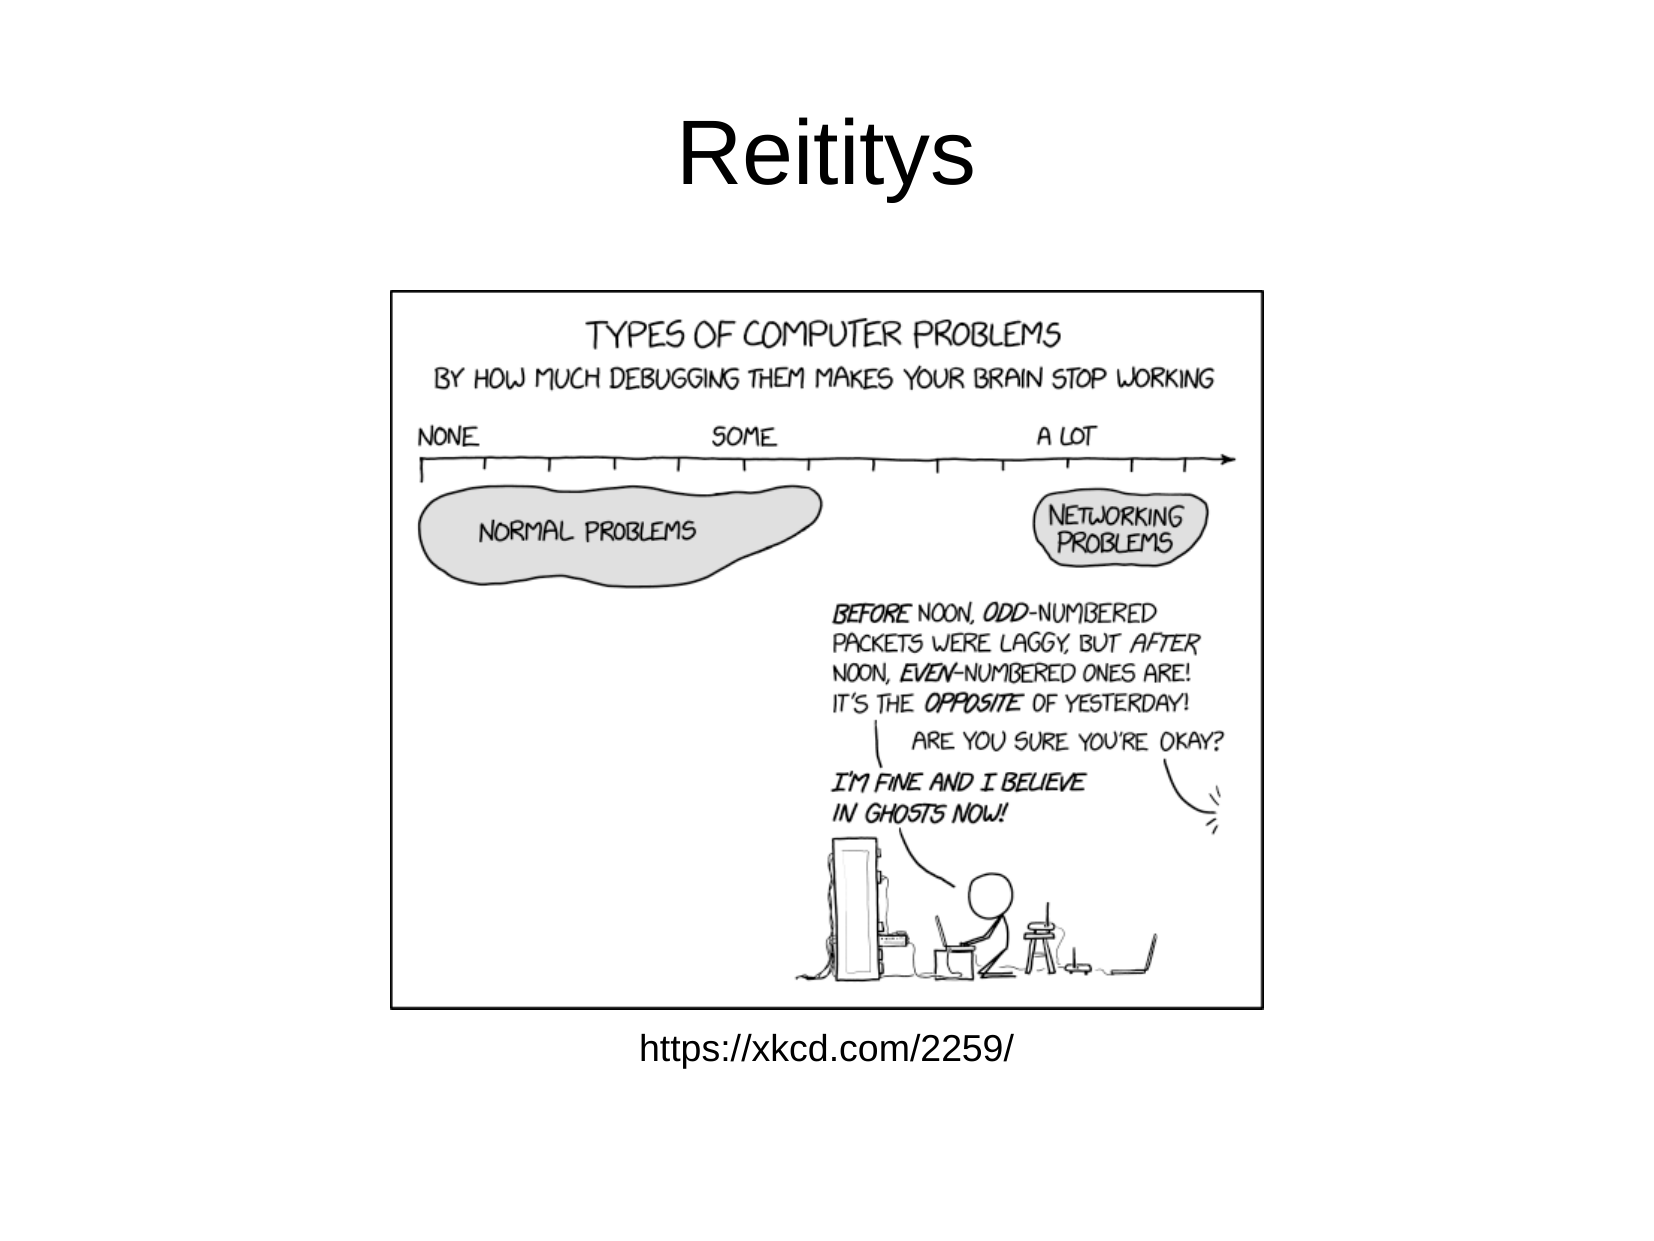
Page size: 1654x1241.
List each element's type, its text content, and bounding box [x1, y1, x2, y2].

title Reititys [82, 49, 1571, 257]
picture [390, 290, 1264, 1010]
